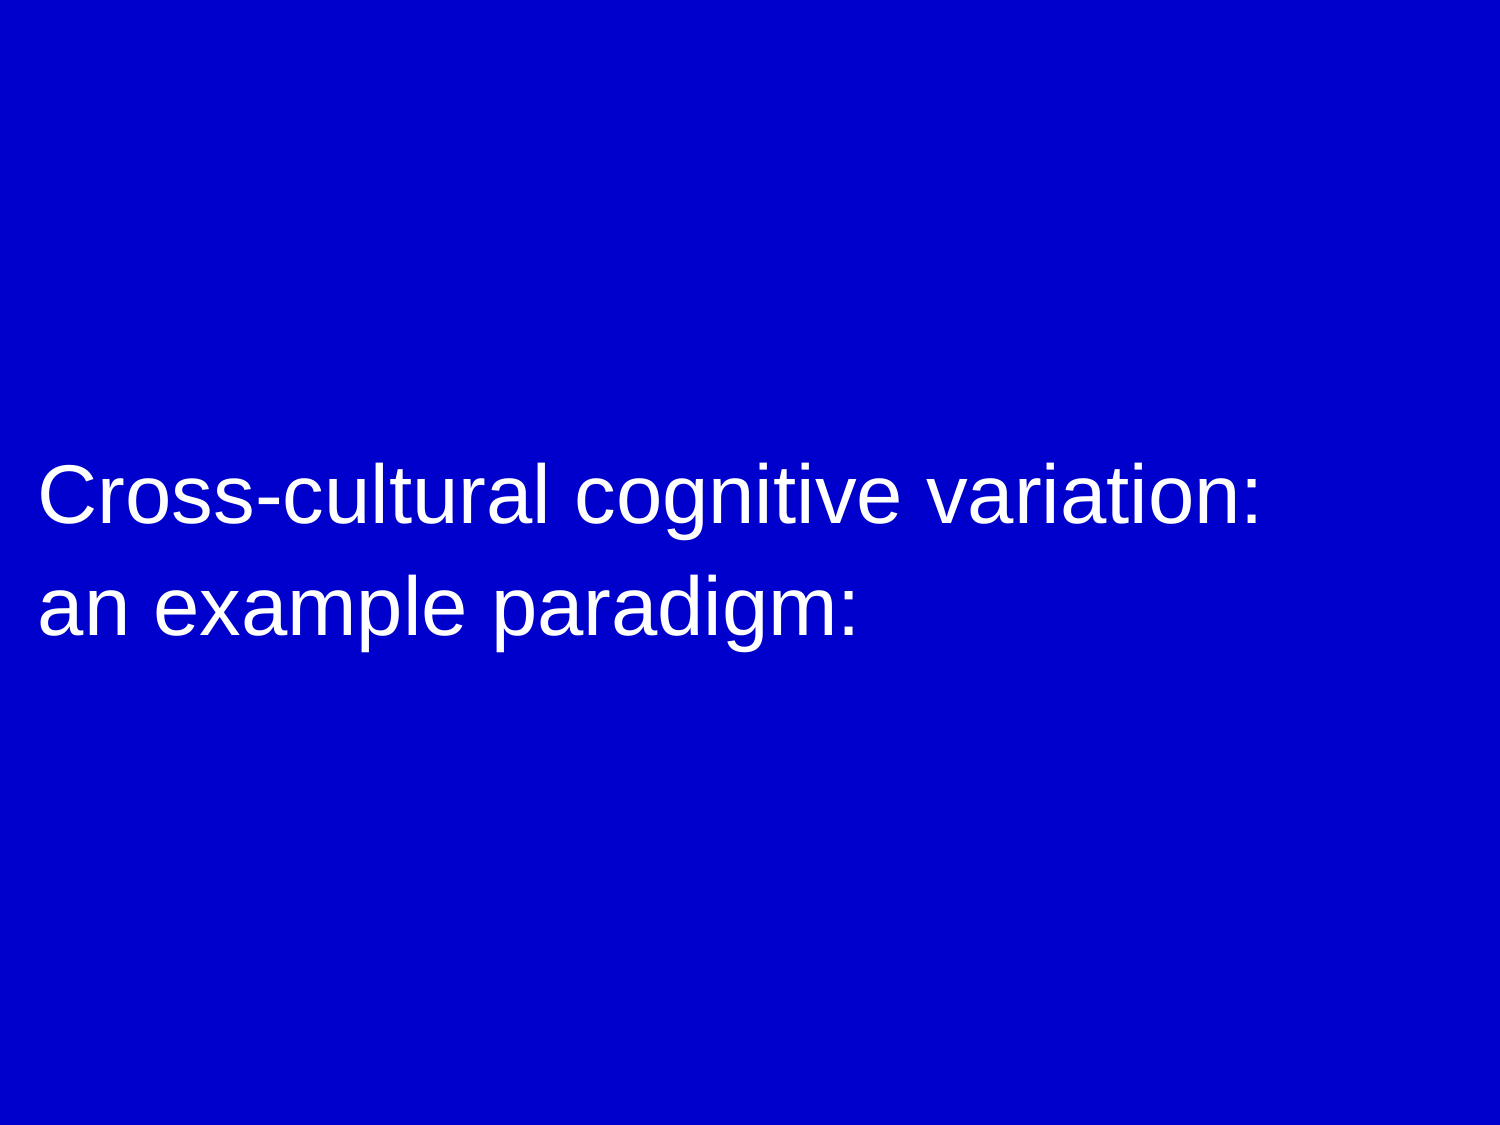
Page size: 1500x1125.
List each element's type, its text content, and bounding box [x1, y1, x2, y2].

title Cross-cultural cognitive variation: an example paradigm: [23, 344, 1464, 804]
